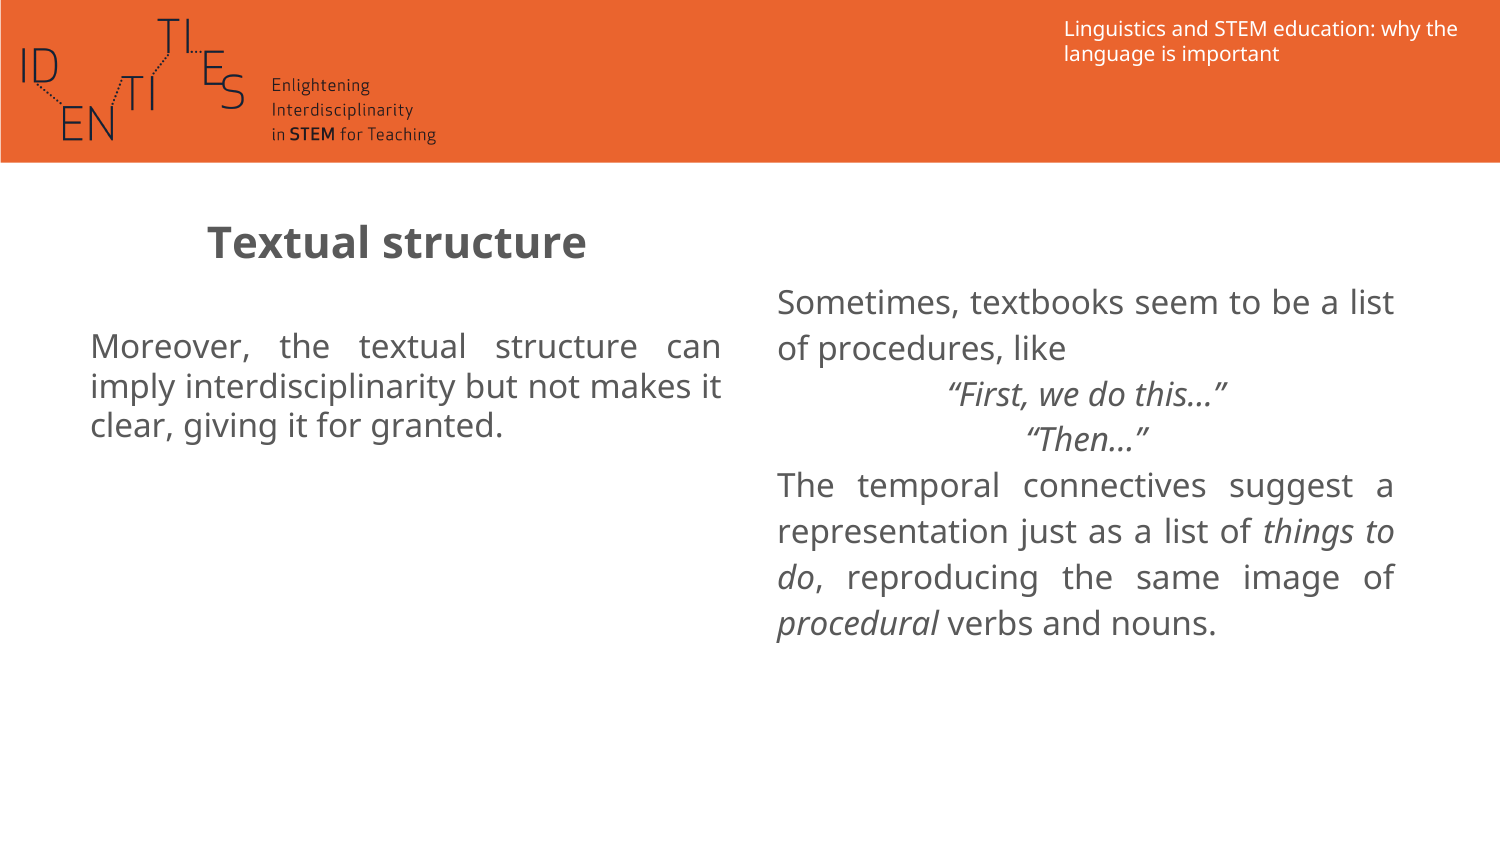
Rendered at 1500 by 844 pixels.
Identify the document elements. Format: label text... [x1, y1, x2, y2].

text_box Textual structure [110, 199, 684, 283]
list Sometimes, textbooks seem to be a list of procedures, like “First, we do this…” “Then…” The temporal connectives suggest a representation just as a list of things to do, reproducing the same image of procedural verbs and nouns. [761, 267, 1426, 754]
picture [22, 15, 436, 148]
list Moreover, the textual structure can imply interdisciplinarity but not makes it clear, giving it for granted. [75, 267, 738, 754]
text_box [0, 0, 1500, 163]
text_box Linguistics and STEM education: why the language is important [1048, 7, 1500, 155]
